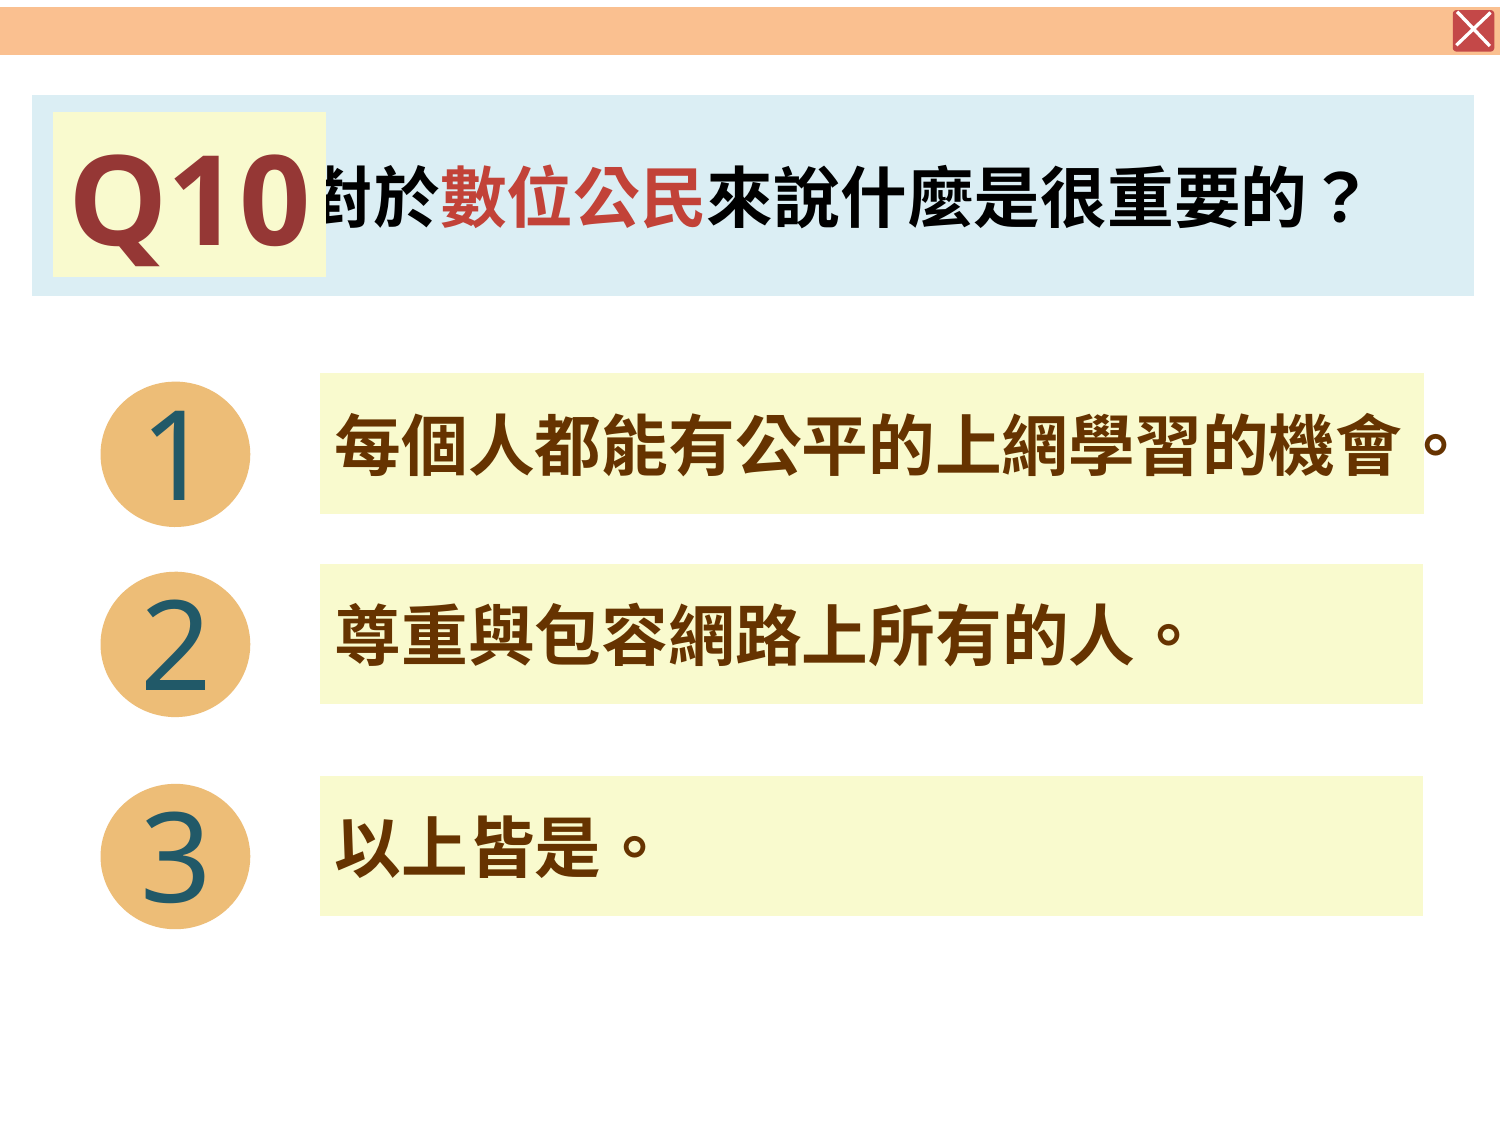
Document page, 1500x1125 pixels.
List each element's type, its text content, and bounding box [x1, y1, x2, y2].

text_box 尊重與包容網路上所有的人。 [320, 564, 1423, 704]
text_box [100, 400, 125, 509]
text_box [32, 95, 1474, 296]
text_box Q10 [53, 112, 326, 277]
text_box [0, 7, 1500, 55]
text_box 以上皆是。 [320, 776, 1423, 916]
title 對於數位公民來說什麼是很重要的？ [291, 102, 1453, 290]
text_box 3 [125, 770, 266, 937]
text_box [100, 590, 125, 699]
text_box 1 [125, 368, 266, 535]
text_box [100, 802, 125, 911]
text_box 2 [125, 558, 266, 725]
text_box 每個人都能有公平的上網學習的機會。 [320, 373, 1424, 514]
